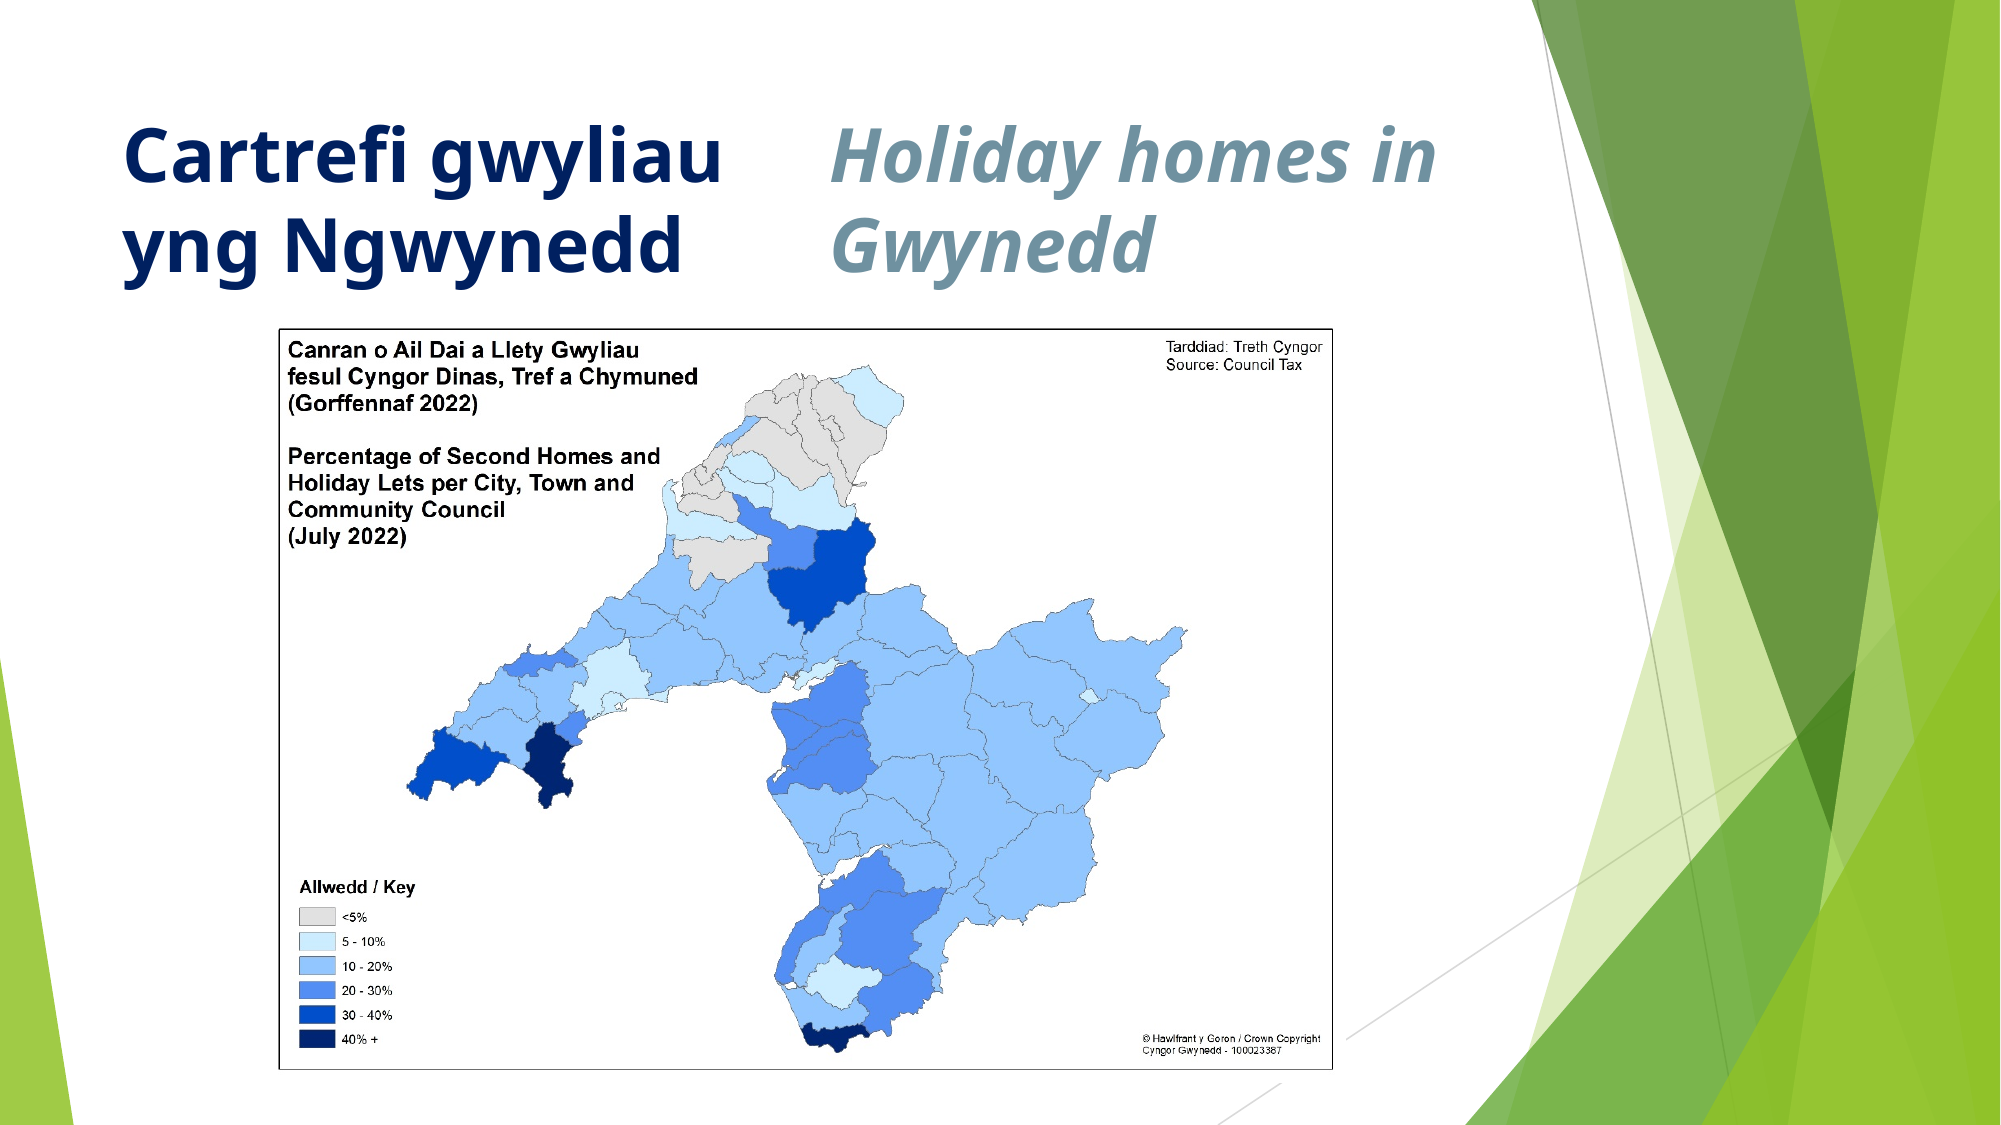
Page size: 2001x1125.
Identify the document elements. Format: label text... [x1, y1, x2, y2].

picture [265, 318, 1346, 1083]
text_box Cartrefi gwyliau yng Ngwynedd [107, 99, 815, 317]
title Holiday homes in Gwynedd [815, 99, 1522, 317]
